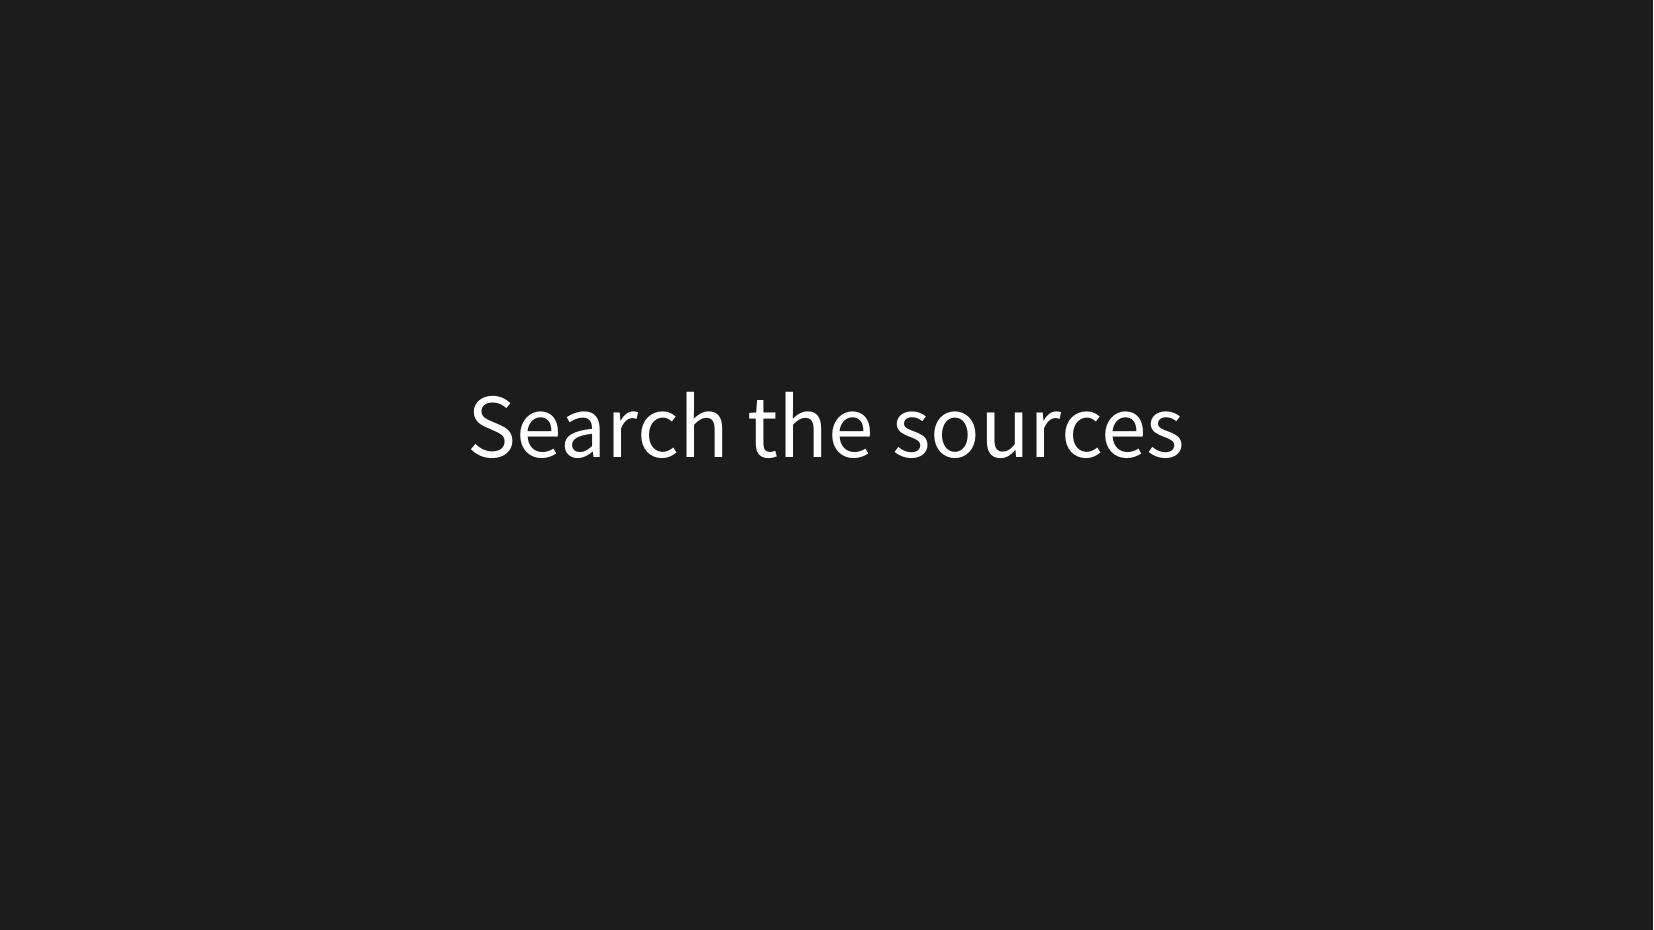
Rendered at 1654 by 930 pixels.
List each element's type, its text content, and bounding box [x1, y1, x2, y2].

title Search the sources [0, 309, 1653, 540]
